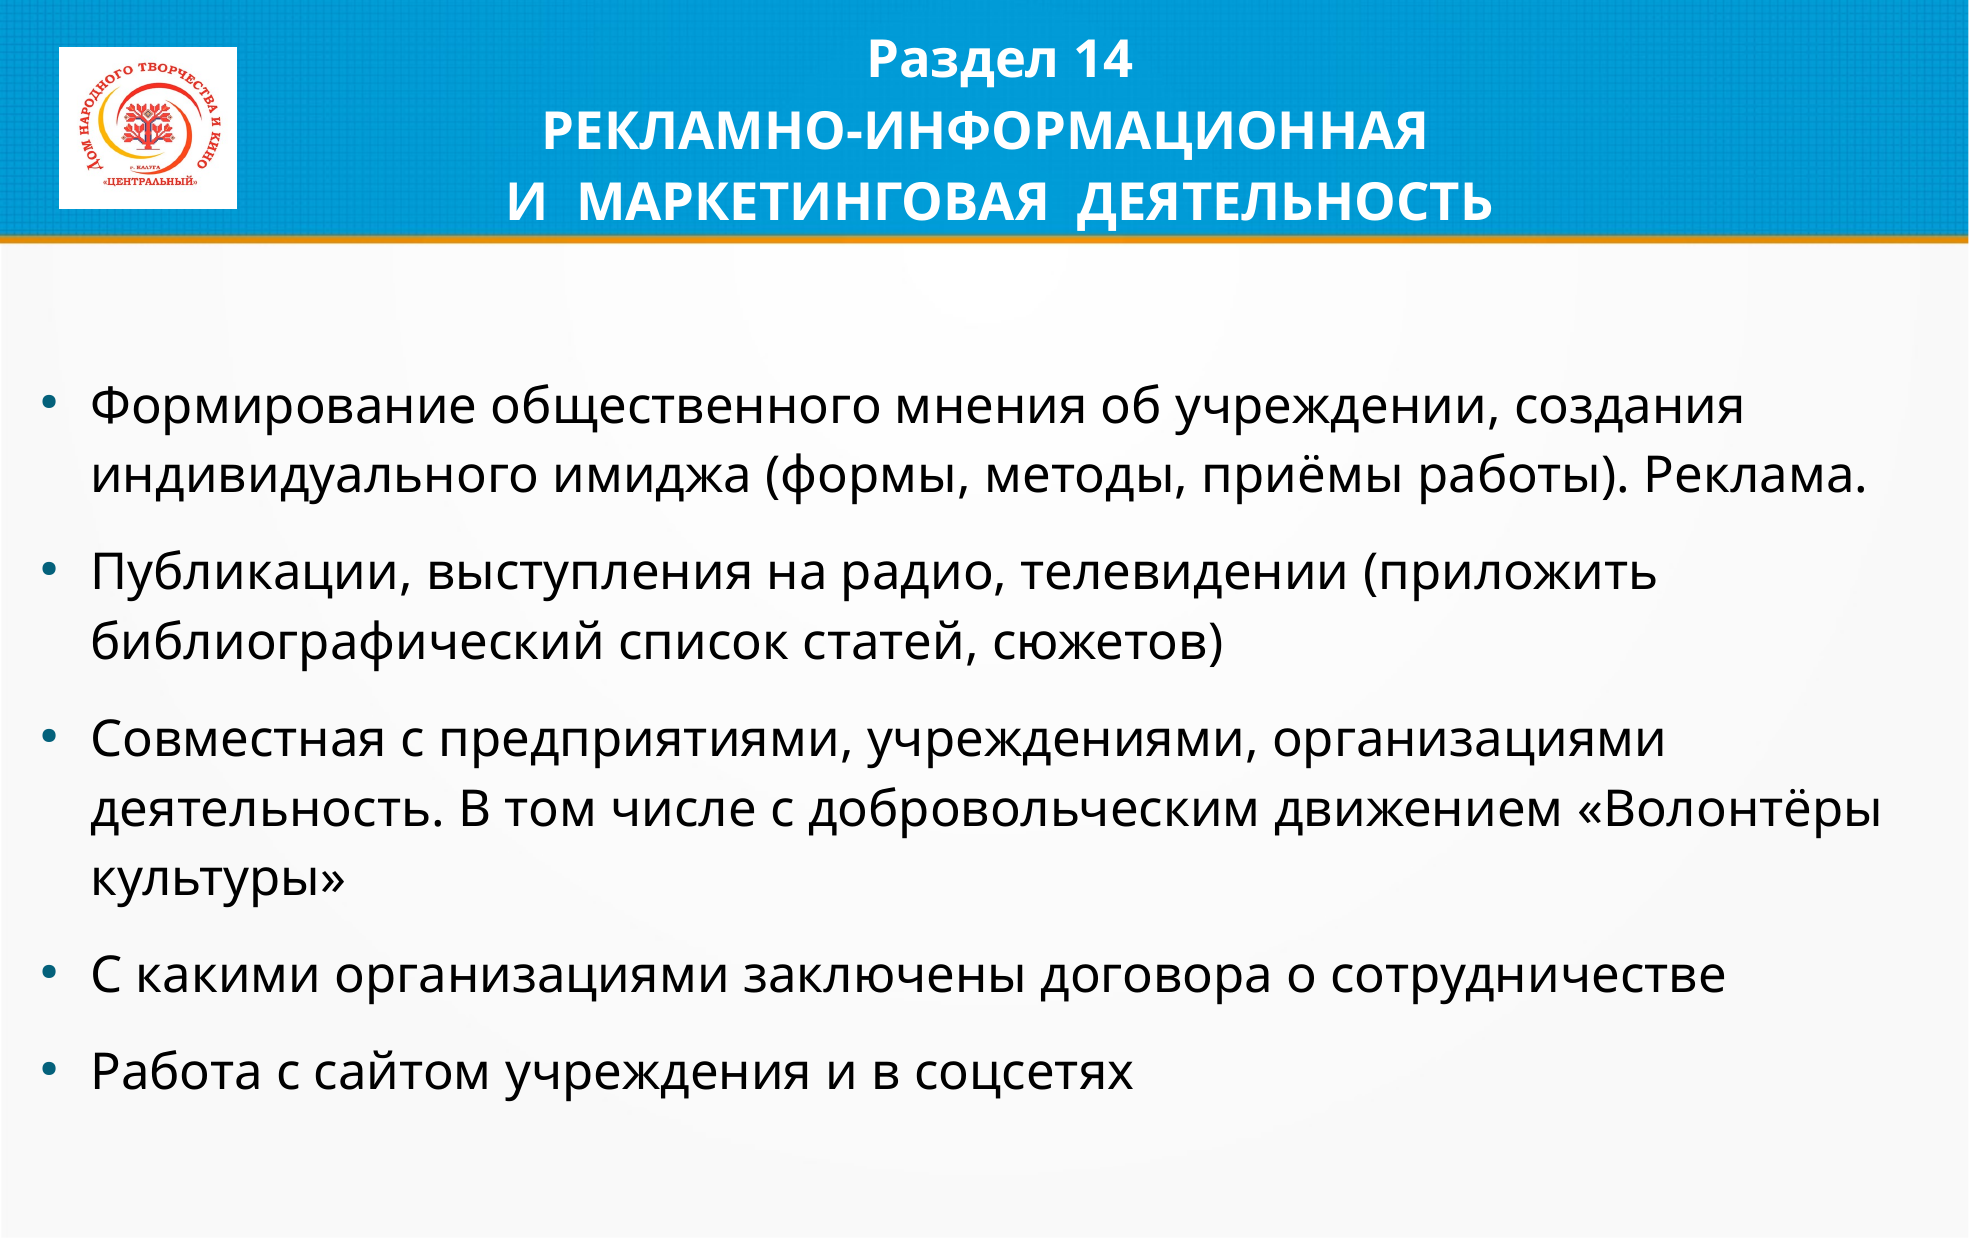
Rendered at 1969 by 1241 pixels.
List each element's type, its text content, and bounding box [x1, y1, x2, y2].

picture [0, 233, 1969, 1241]
title Раздел 14 РЕКЛАМНО-ИНФОРМАЦИОННАЯ И МАРКЕТИНГОВАЯ ДЕЯТЕЛЬНОСТЬ [98, 19, 1902, 237]
list Формирование общественного мнения об учреждении, создания индивидуального имиджа (формы, методы, приёмы работы). Реклама. Публикации, выступления на радио, телевидении (приложить библиографический список статей, сюжетов) Совместная с предприятиями, учреждениями, организациями деятельность. В том числе с добровольческим движением «Волонтёры культуры» С какими организациями заключены договора о сотрудничестве Работа с сайтом учреждения и в соцсетях [23, 271, 1890, 1134]
picture [60, 48, 236, 208]
